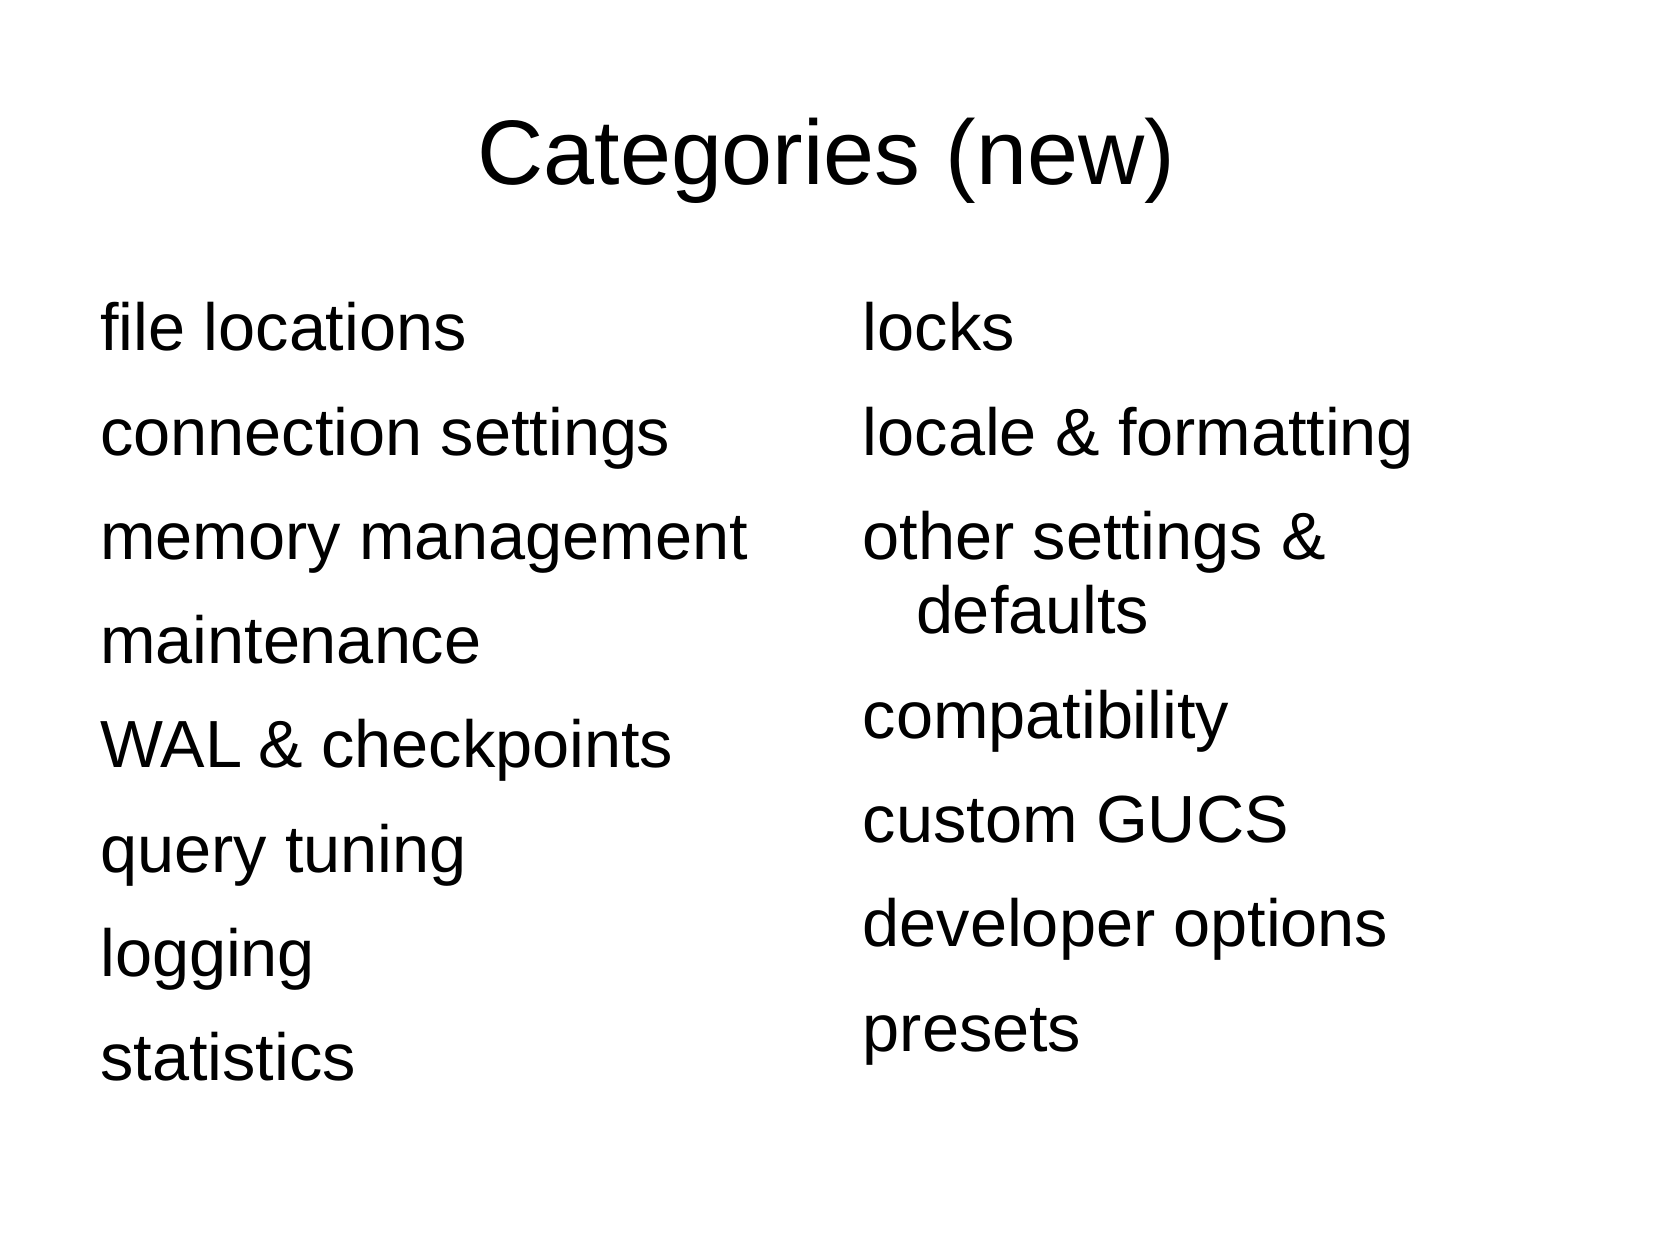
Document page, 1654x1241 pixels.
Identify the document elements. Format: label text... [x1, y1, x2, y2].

list file locations connection settings memory management maintenance WAL & checkpoints query tuning logging statistics [82, 290, 809, 1109]
list locks locale & formatting other settings & defaults compatibility custom GUCS developer options presets [845, 290, 1572, 1094]
title Categories (new) [82, 49, 1571, 257]
